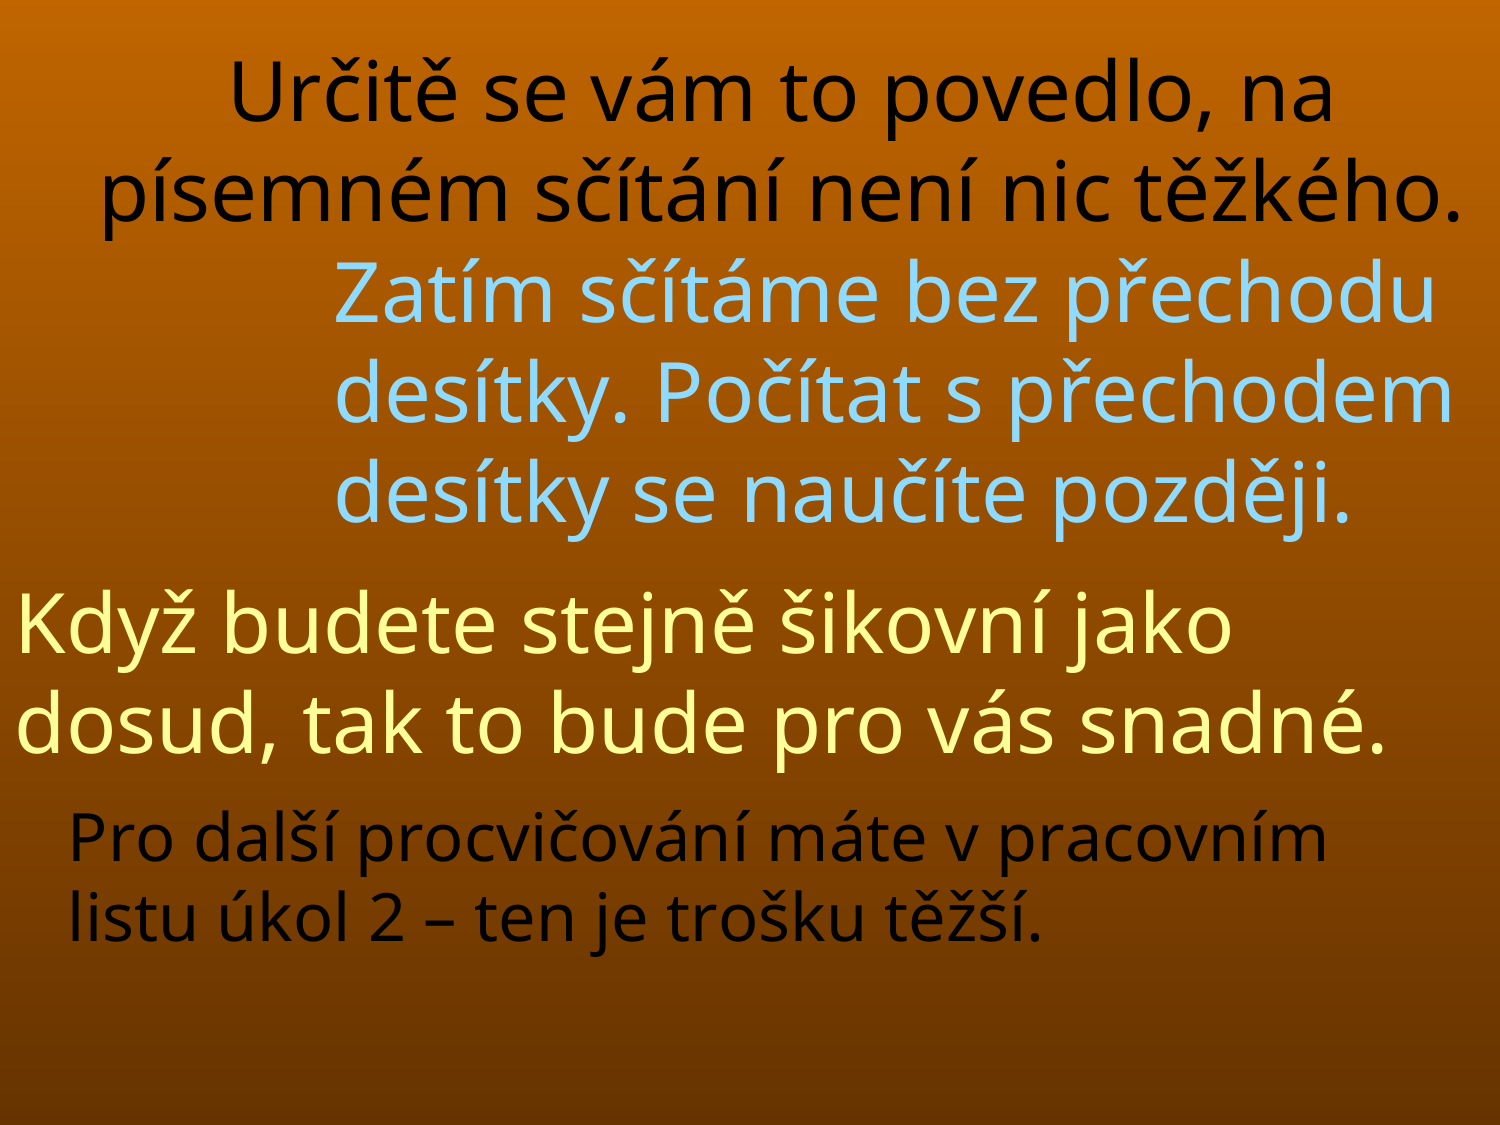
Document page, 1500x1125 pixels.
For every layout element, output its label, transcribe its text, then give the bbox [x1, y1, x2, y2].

text_box Určitě se vám to povedlo, na písemném sčítání není nic těžkého. [64, 30, 1500, 247]
text_box Pro další procvičování máte v pracovním listu úkol 2 – ten je trošku těžší. [53, 786, 1436, 963]
text_box Zatím sčítáme bez přechodu desítky. Počítat s přechodem desítky se naučíte později. [318, 247, 1500, 548]
text_box Když budete stejně šikovní jako dosud, tak to bude pro vás snadné. [0, 562, 1430, 778]
